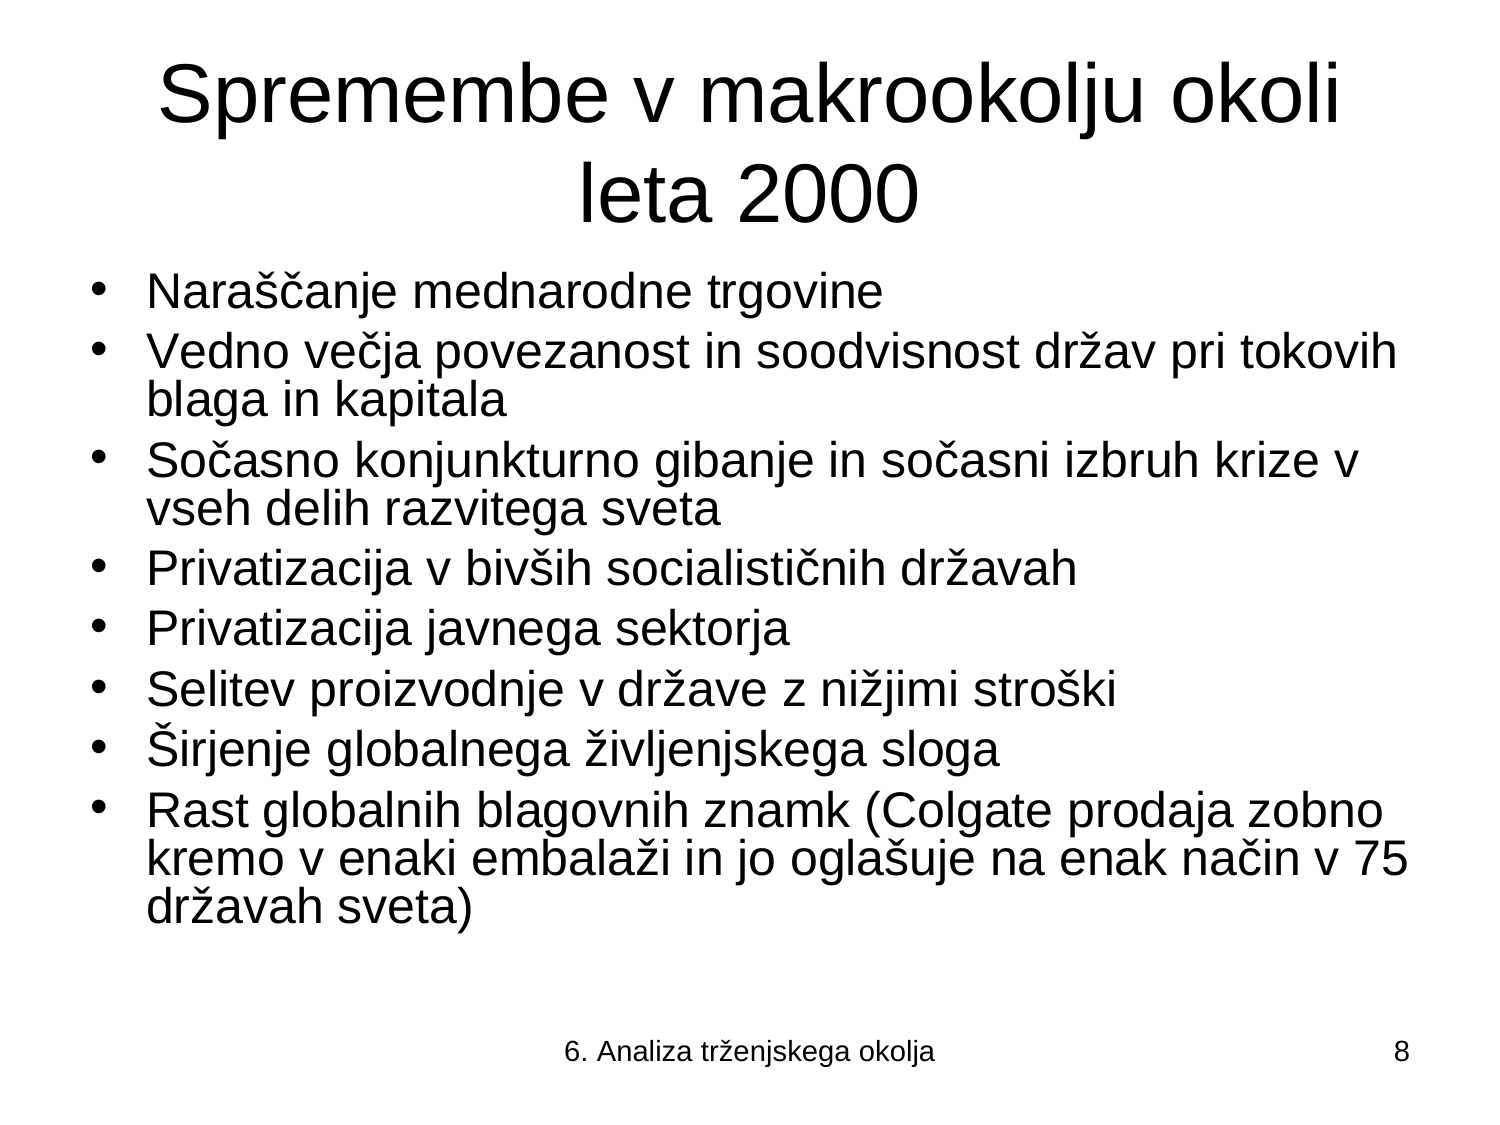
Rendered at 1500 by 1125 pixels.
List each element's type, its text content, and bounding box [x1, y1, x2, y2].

list Naraščanje mednarodne trgovine Vedno večja povezanost in soodvisnost držav pri tokovih blaga in kapitala Sočasno konjunkturno gibanje in sočasni izbruh krize v vseh delih razvitega sveta Privatizacija v bivših socialističnih državah Privatizacija javnega sektorja Selitev proizvodnje v države z nižjimi stroški Širjenje globalnega življenjskega sloga Rast globalnih blagovnih znamk (Colgate prodaja zobno kremo v enaki embalaži in jo oglašuje na enak način v 75 državah sveta) [75, 262, 1426, 1006]
title Spremembe v makrookolju okoli leta 2000 [75, 31, 1426, 247]
text_box 6. Analiza trženjskega okolja [512, 1024, 988, 1103]
text_box <number> [1074, 1024, 1426, 1103]
